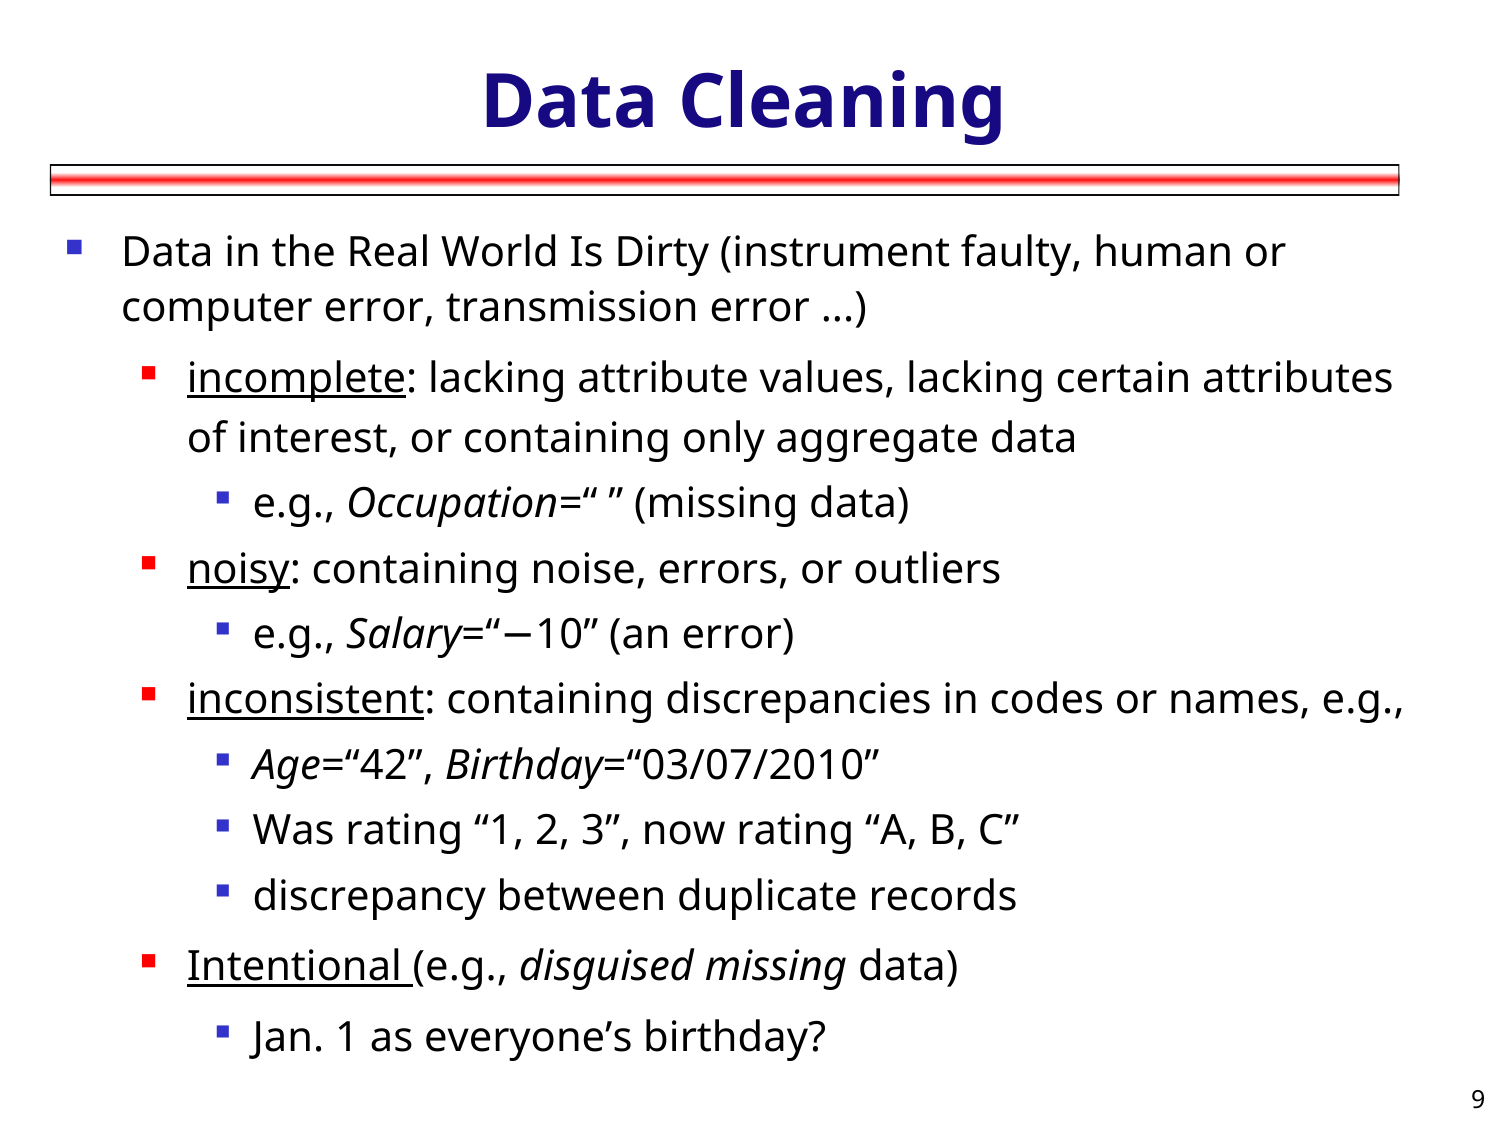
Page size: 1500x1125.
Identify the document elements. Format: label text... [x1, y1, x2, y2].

text_box <number> [1187, 1062, 1500, 1125]
title Data Cleaning [24, 44, 1463, 150]
list Data in the Real World Is Dirty (instrument faulty, human or computer error, transmission error ...) incomplete: lacking attribute values, lacking certain attributes of interest, or containing only aggregate data e.g., Occupation=“ ” (missing data) noisy: containing noise, errors, or outliers e.g., Salary=“−10” (an error) inconsistent: containing discrepancies in codes or names, e.g., Age=“42”, Birthday=“03/07/2010” Was rating “1, 2, 3”, now rating “A, B, C” discrepancy between duplicate records Intentional (e.g., disguised missing data) Jan. 1 as everyone’s birthday? [49, 212, 1425, 1117]
